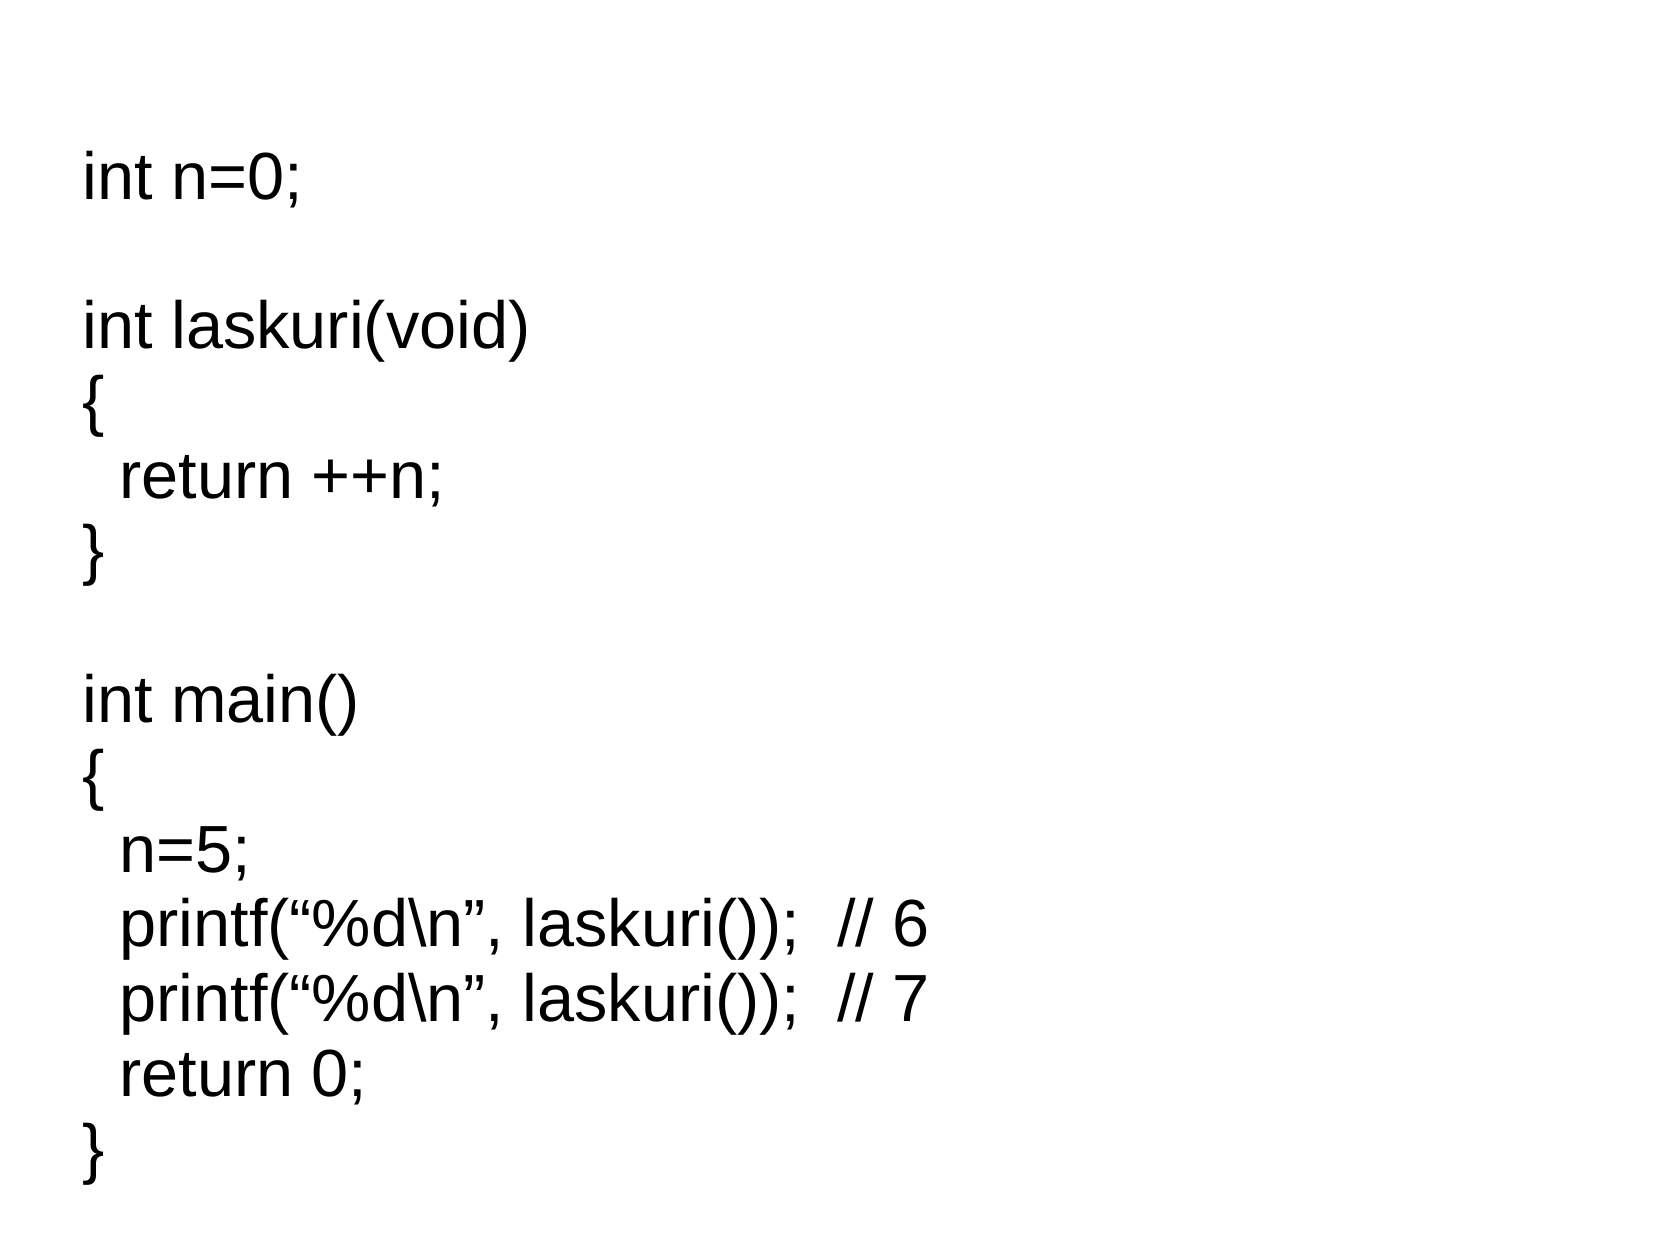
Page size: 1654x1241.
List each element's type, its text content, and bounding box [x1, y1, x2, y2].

text_box int n=0; int laskuri(void) { return ++n; } int main() { n=5; printf(“%d\n”, laskuri()); // 6 printf(“%d\n”, laskuri()); // 7 return 0; } [82, 138, 1571, 1241]
